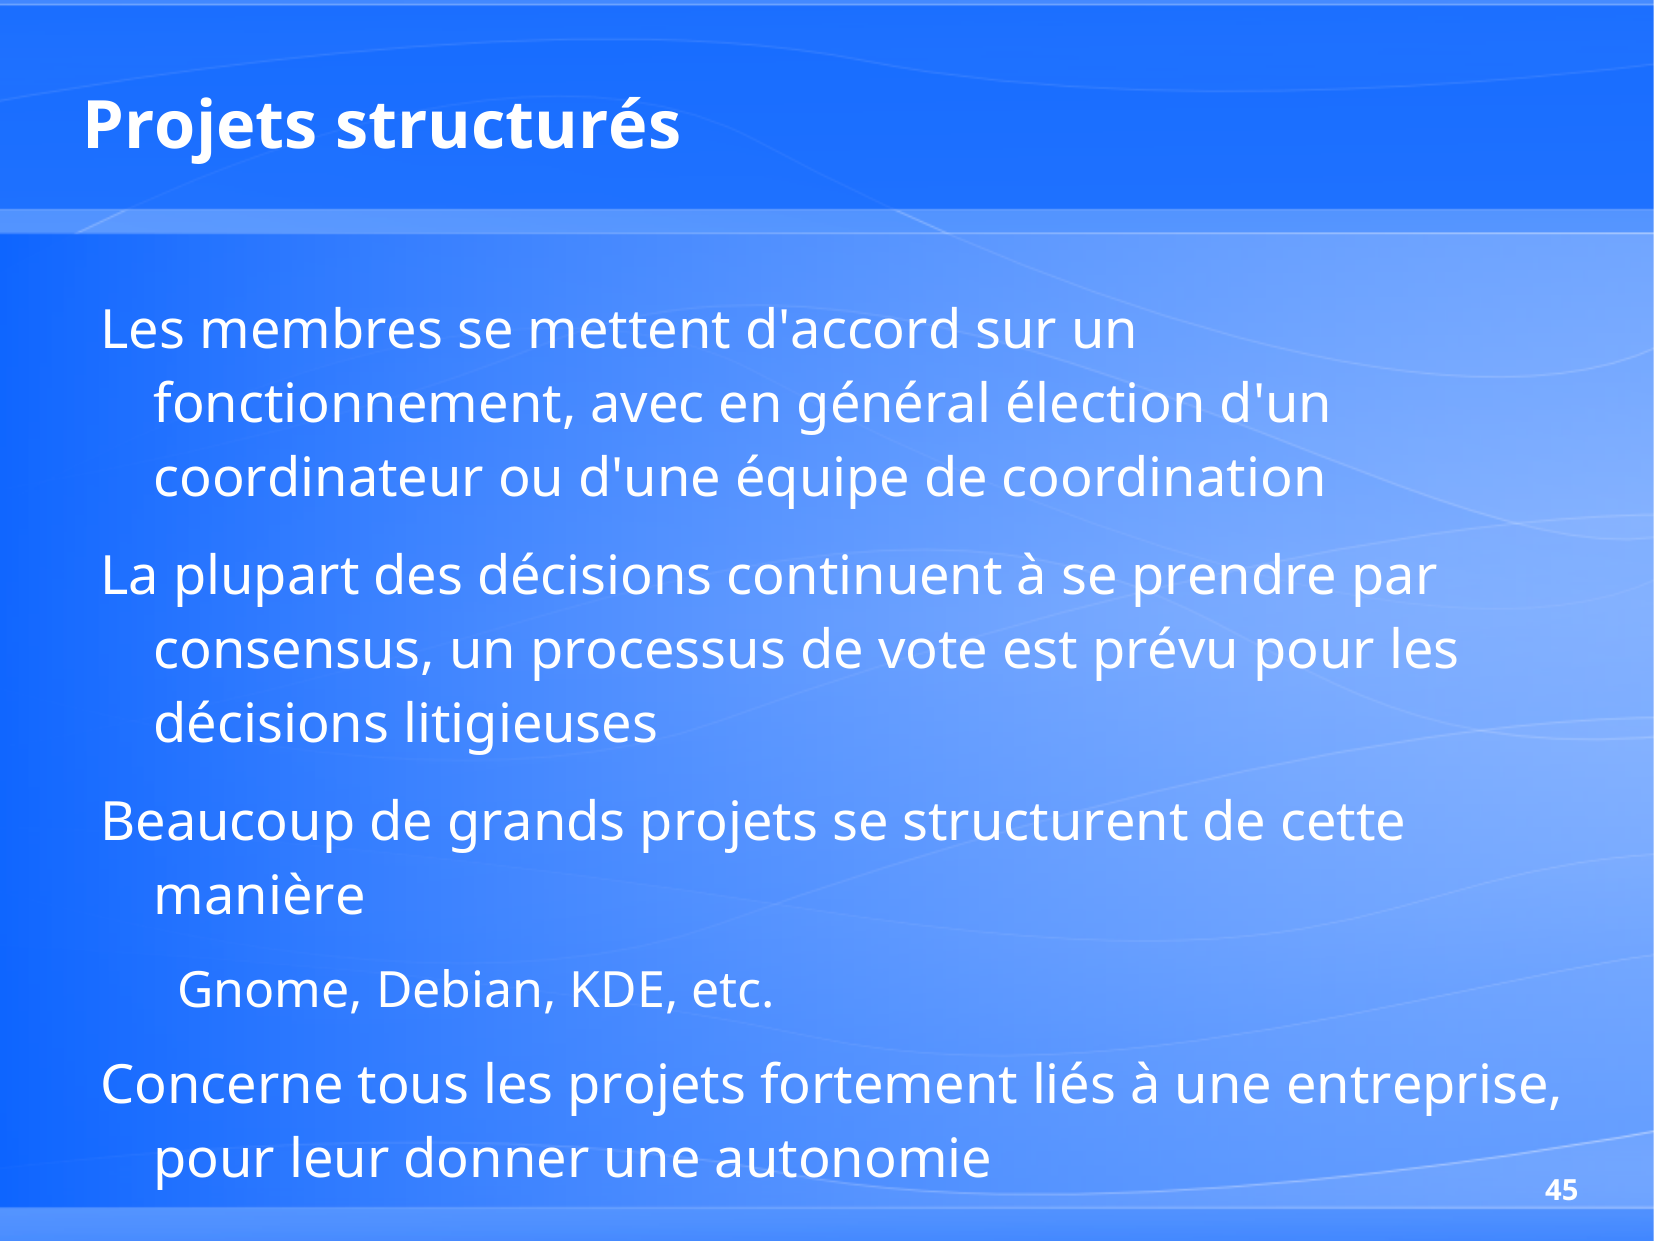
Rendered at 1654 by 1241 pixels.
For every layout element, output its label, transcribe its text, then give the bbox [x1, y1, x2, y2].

picture [0, 0, 1654, 1241]
title Projets structurés [23, 15, 1625, 229]
list Les membres se mettent d'accord sur un fonctionnement, avec en général élection d'un coordinateur ou d'une équipe de coordination La plupart des décisions continuent à se prendre par consensus, un processus de vote est prévu pour les décisions litigieuses Beaucoup de grands projets se structurent de cette manière Gnome, Debian, KDE, etc. Concerne tous les projets fortement liés à une entreprise, pour leur donner une autonomie [82, 290, 1571, 1108]
